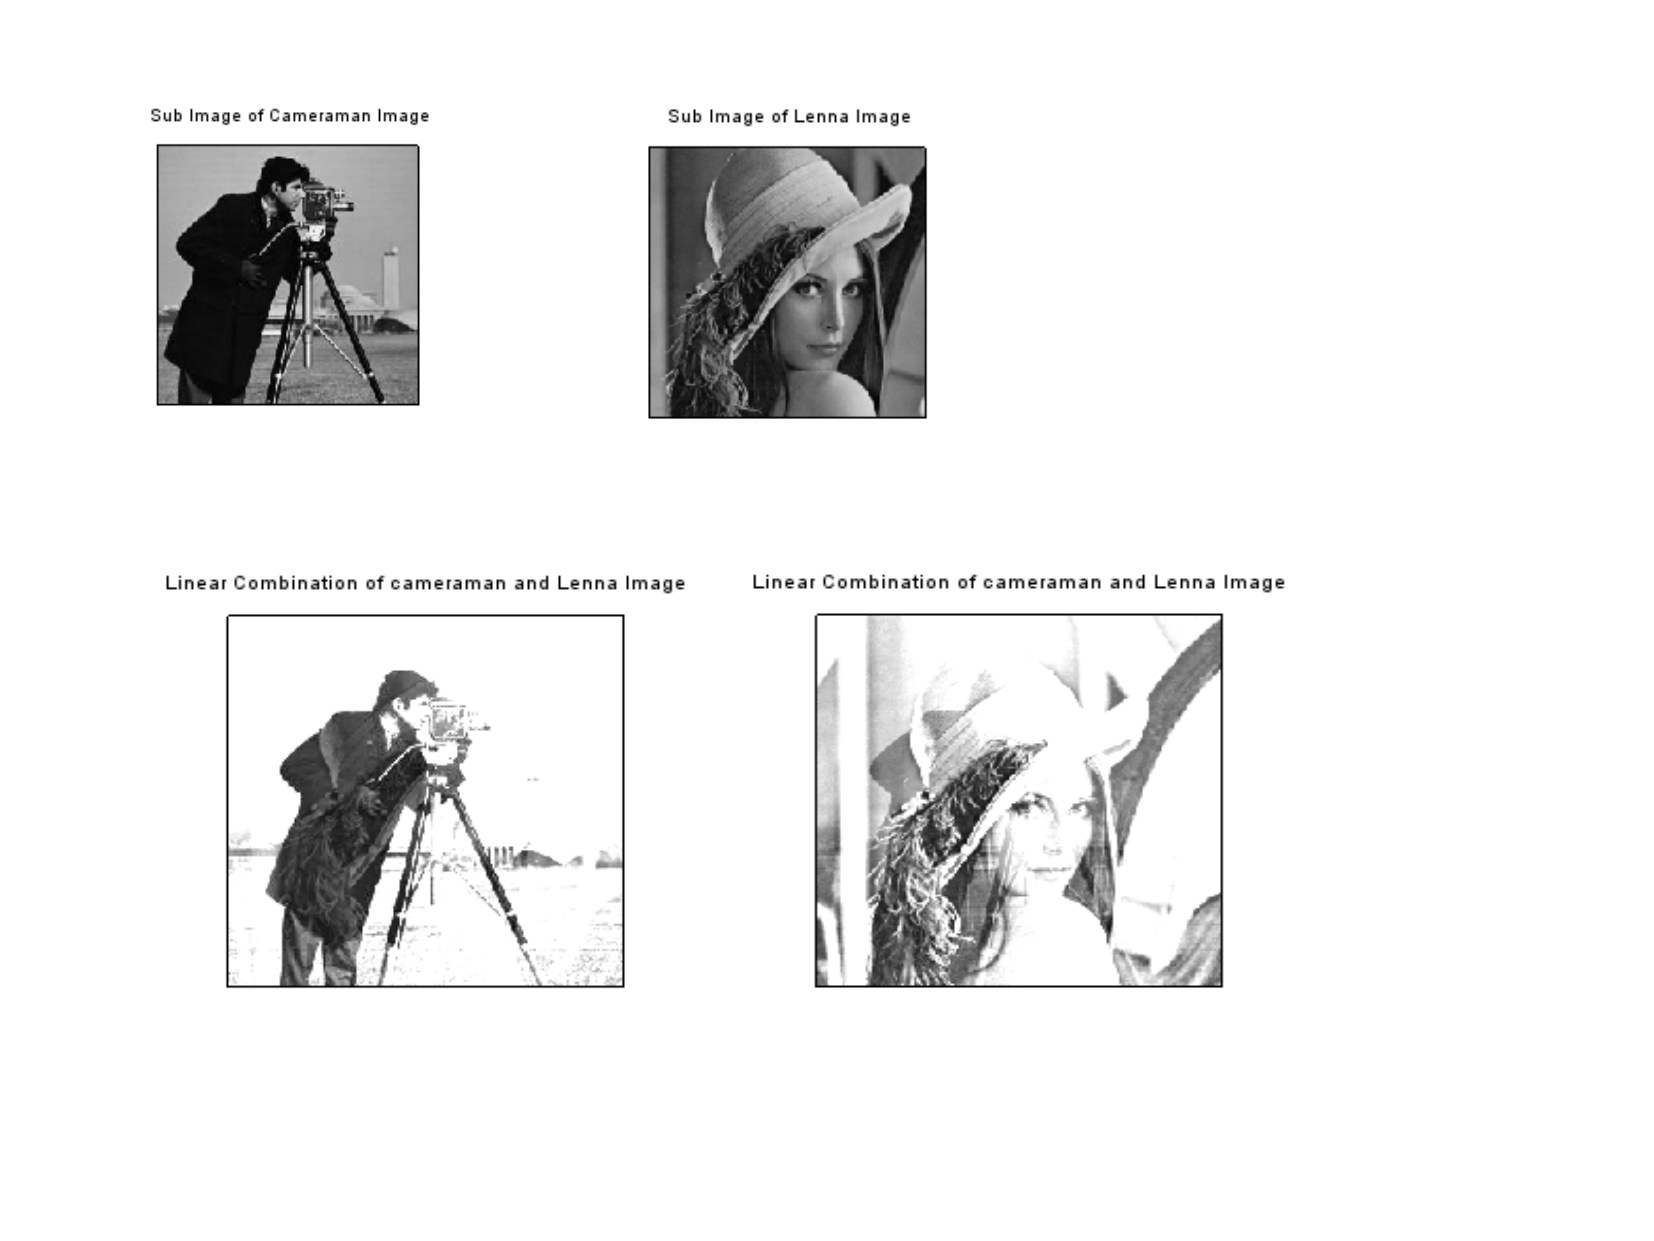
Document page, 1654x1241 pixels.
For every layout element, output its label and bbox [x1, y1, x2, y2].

picture [600, 97, 976, 466]
picture [750, 554, 1291, 1051]
picture [111, 97, 466, 451]
picture [163, 555, 691, 1051]
